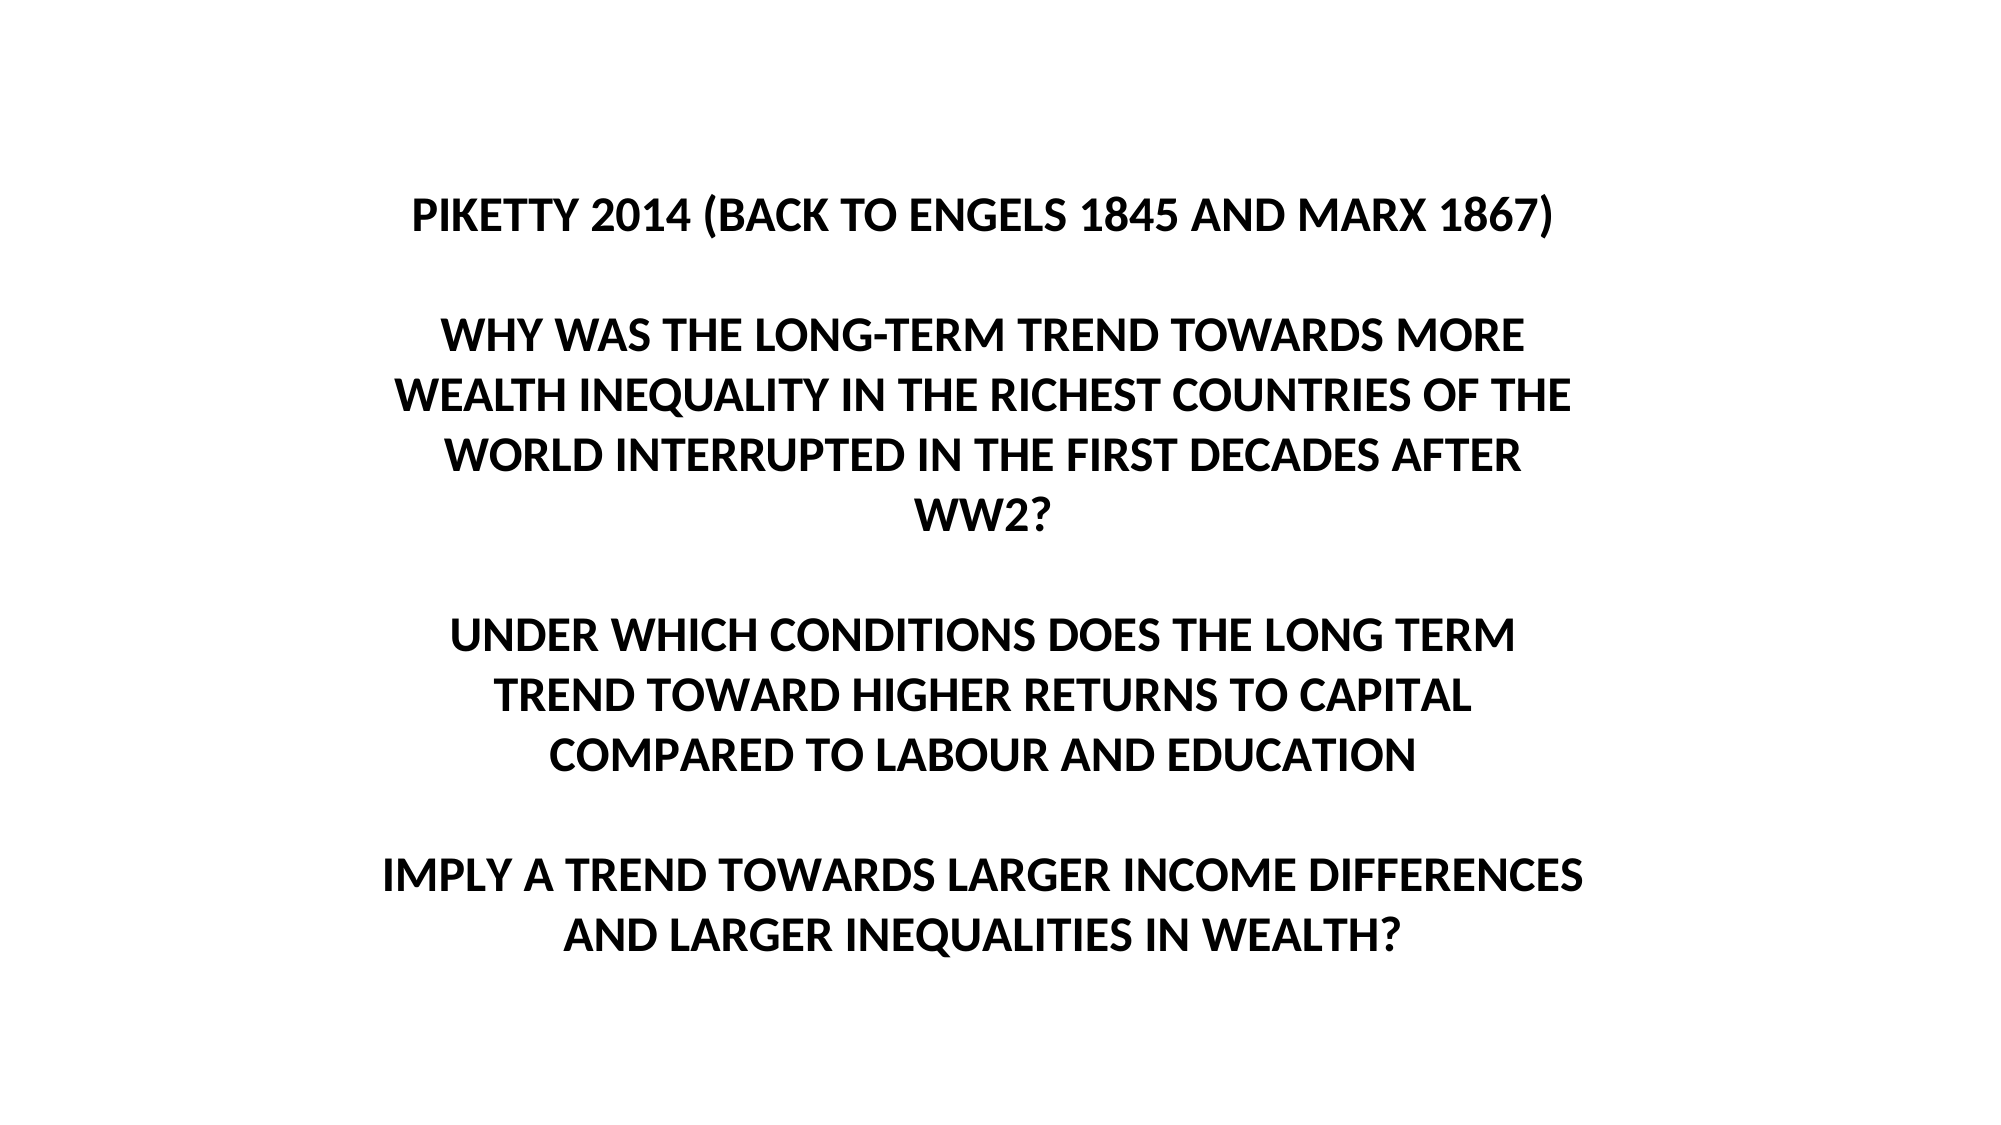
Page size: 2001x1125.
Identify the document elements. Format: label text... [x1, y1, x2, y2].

text_box PIKETTY 2014 (BACK TO ENGELS 1845 AND MARX 1867) WHY WAS THE LONG-TERM TREND TOWARDS MORE WEALTH INEQUALITY IN THE RICHEST COUNTRIES OF THE WORLD INTERRUPTED IN THE FIRST DECADES AFTER WW2? UNDER WHICH CONDITIONS DOES THE LONG TERM TREND TOWARD HIGHER RETURNS TO CAPITAL COMPARED TO LABOUR AND EDUCATION IMPLY A TREND TOWARDS LARGER INCOME DIFFERENCES AND LARGER INEQUALITIES IN WEALTH? [361, 173, 1606, 977]
